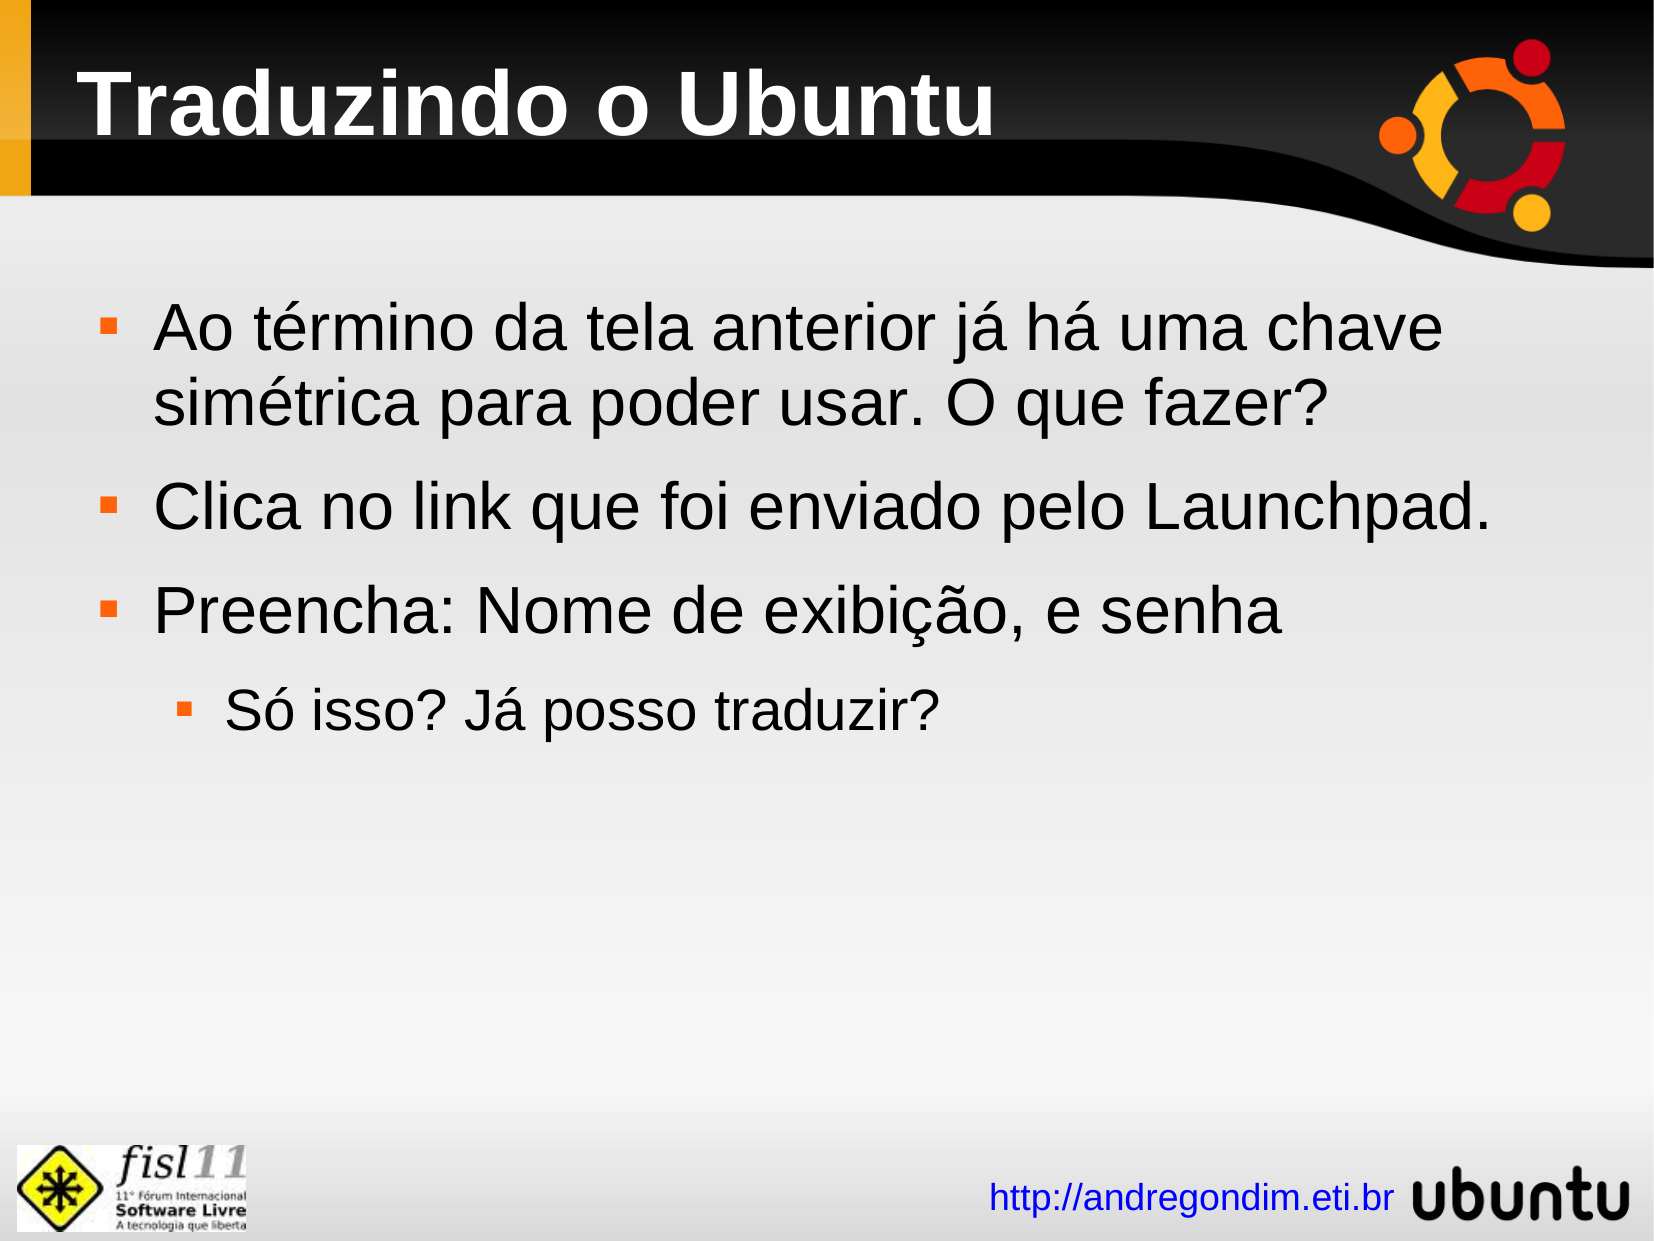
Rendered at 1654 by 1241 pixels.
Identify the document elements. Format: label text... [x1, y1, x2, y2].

picture [0, 0, 1654, 1241]
title Traduzindo o Ubuntu [76, 0, 1565, 208]
list Ao término da tela anterior já há uma chave simétrica para poder usar. O que fazer? Clica no link que foi enviado pelo Launchpad. Preencha: Nome de exibição, e senha Só isso? Já posso traduzir? [82, 290, 1571, 798]
